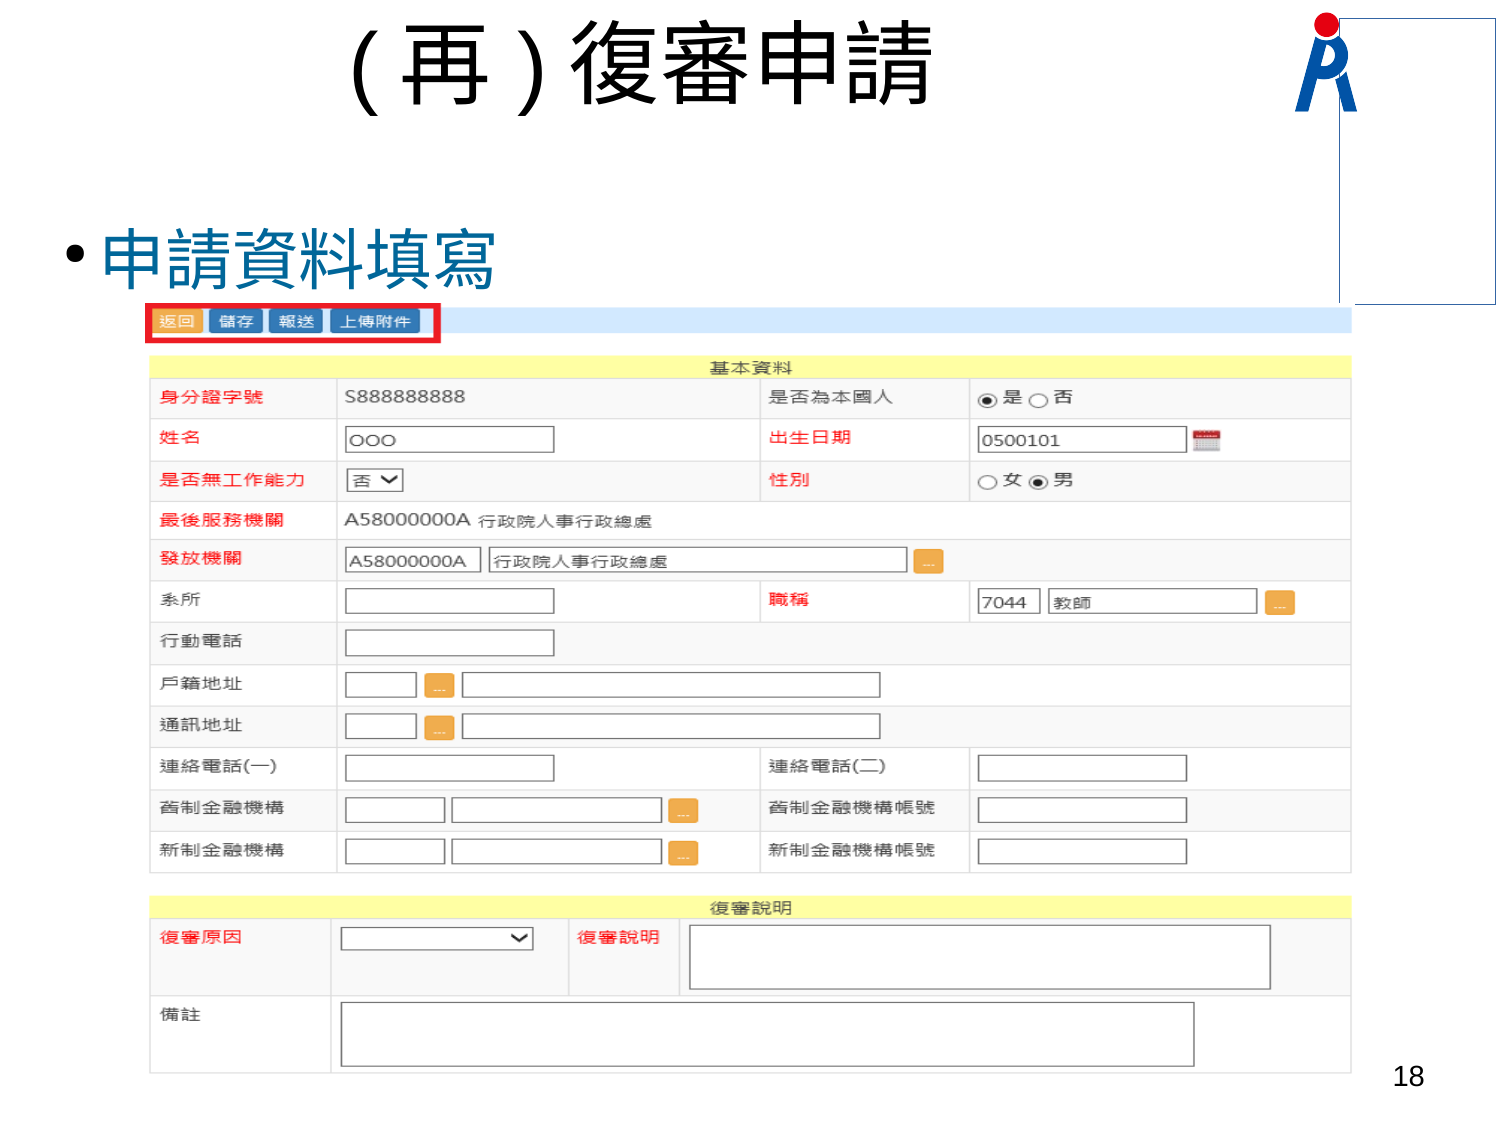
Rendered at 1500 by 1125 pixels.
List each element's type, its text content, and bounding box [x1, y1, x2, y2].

picture [1278, 0, 1374, 128]
slide_number 18 [1074, 1059, 1425, 1110]
title (再)復審申請 [59, 2, 1225, 113]
list 申請資料填寫 [63, 206, 1414, 950]
picture [145, 303, 1355, 1078]
